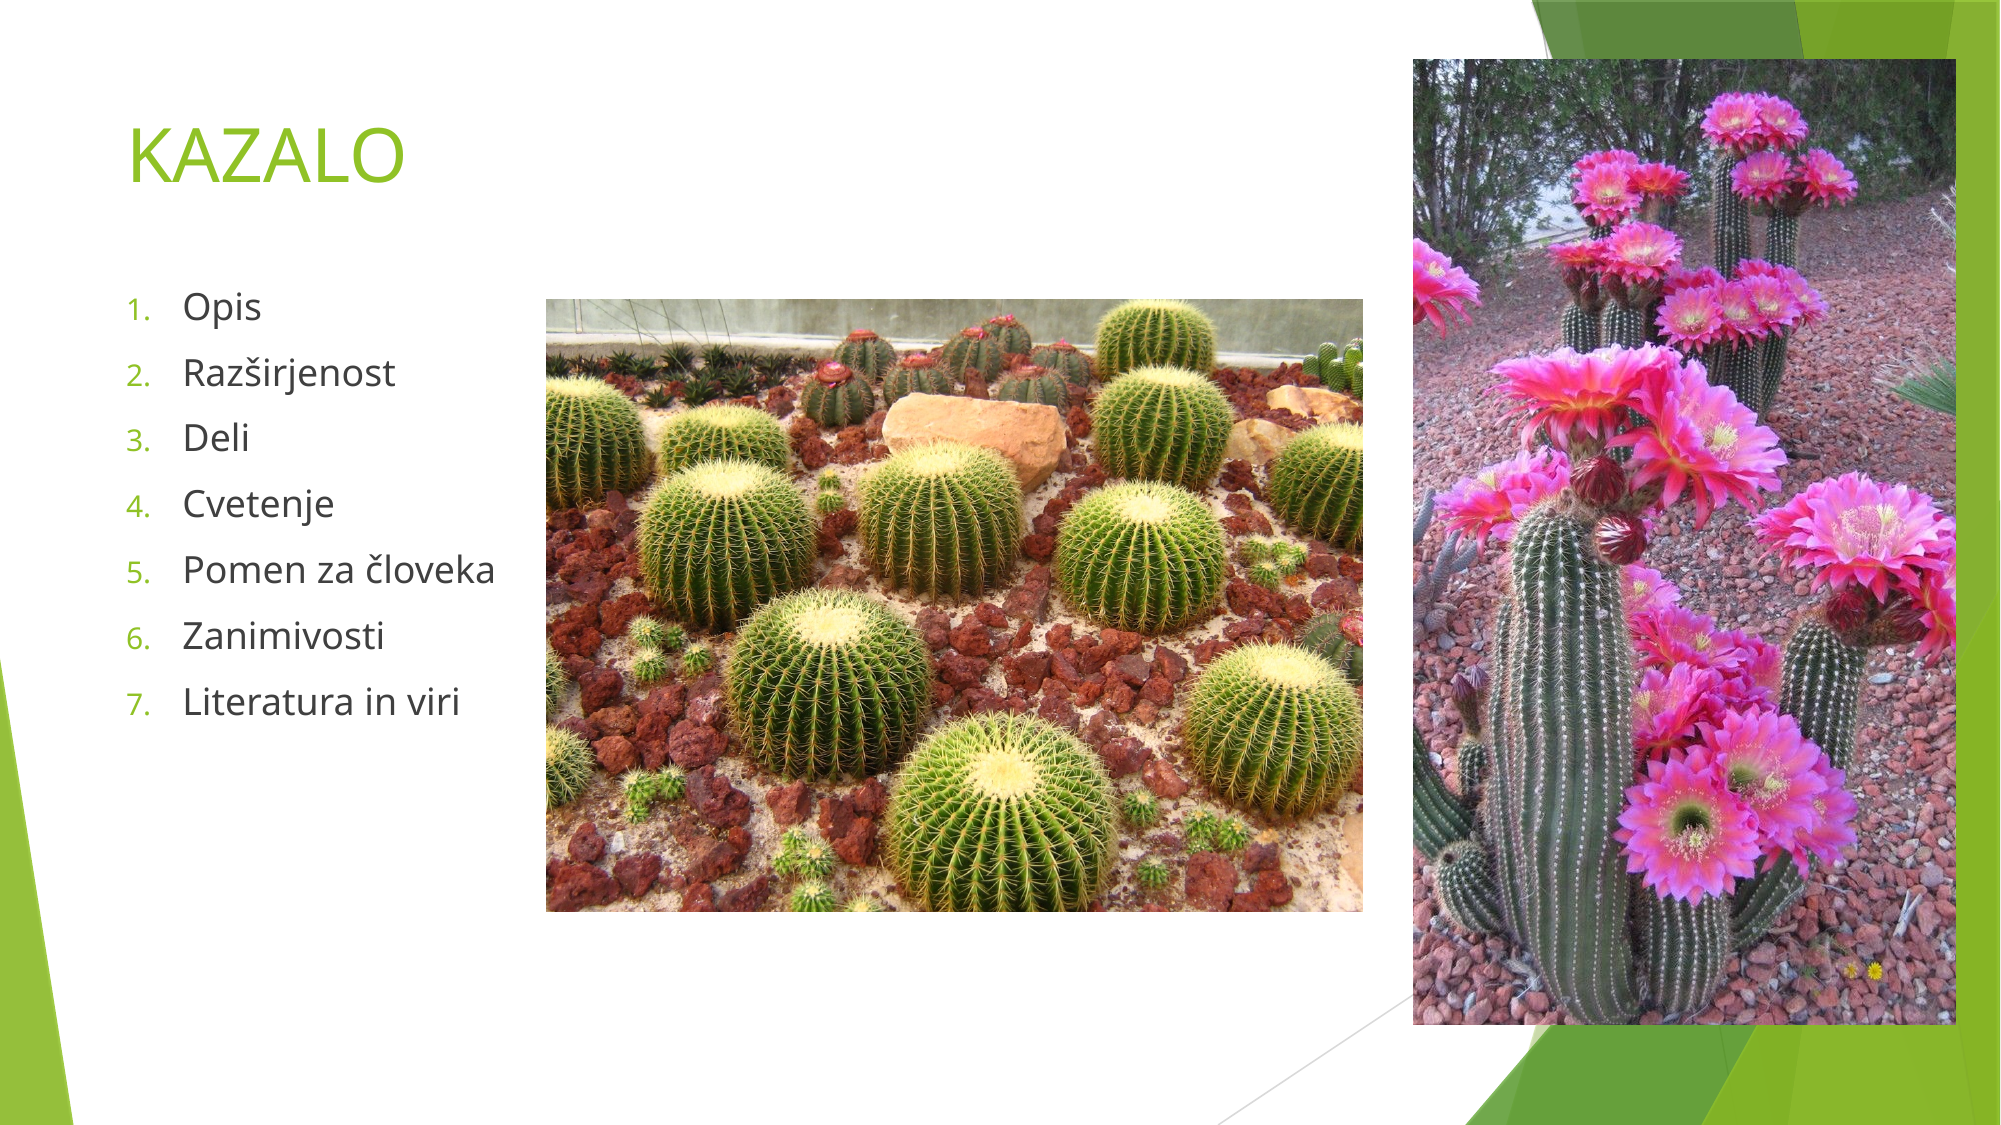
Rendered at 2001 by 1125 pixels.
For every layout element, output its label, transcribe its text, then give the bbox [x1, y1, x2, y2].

picture [546, 299, 1363, 912]
title KAZALO [111, 99, 1413, 275]
list Opis Razširjenost Deli Cvetenje Pomen za človeka Zanimivosti Literatura in viri [111, 275, 1413, 912]
picture [1413, 59, 1956, 1025]
